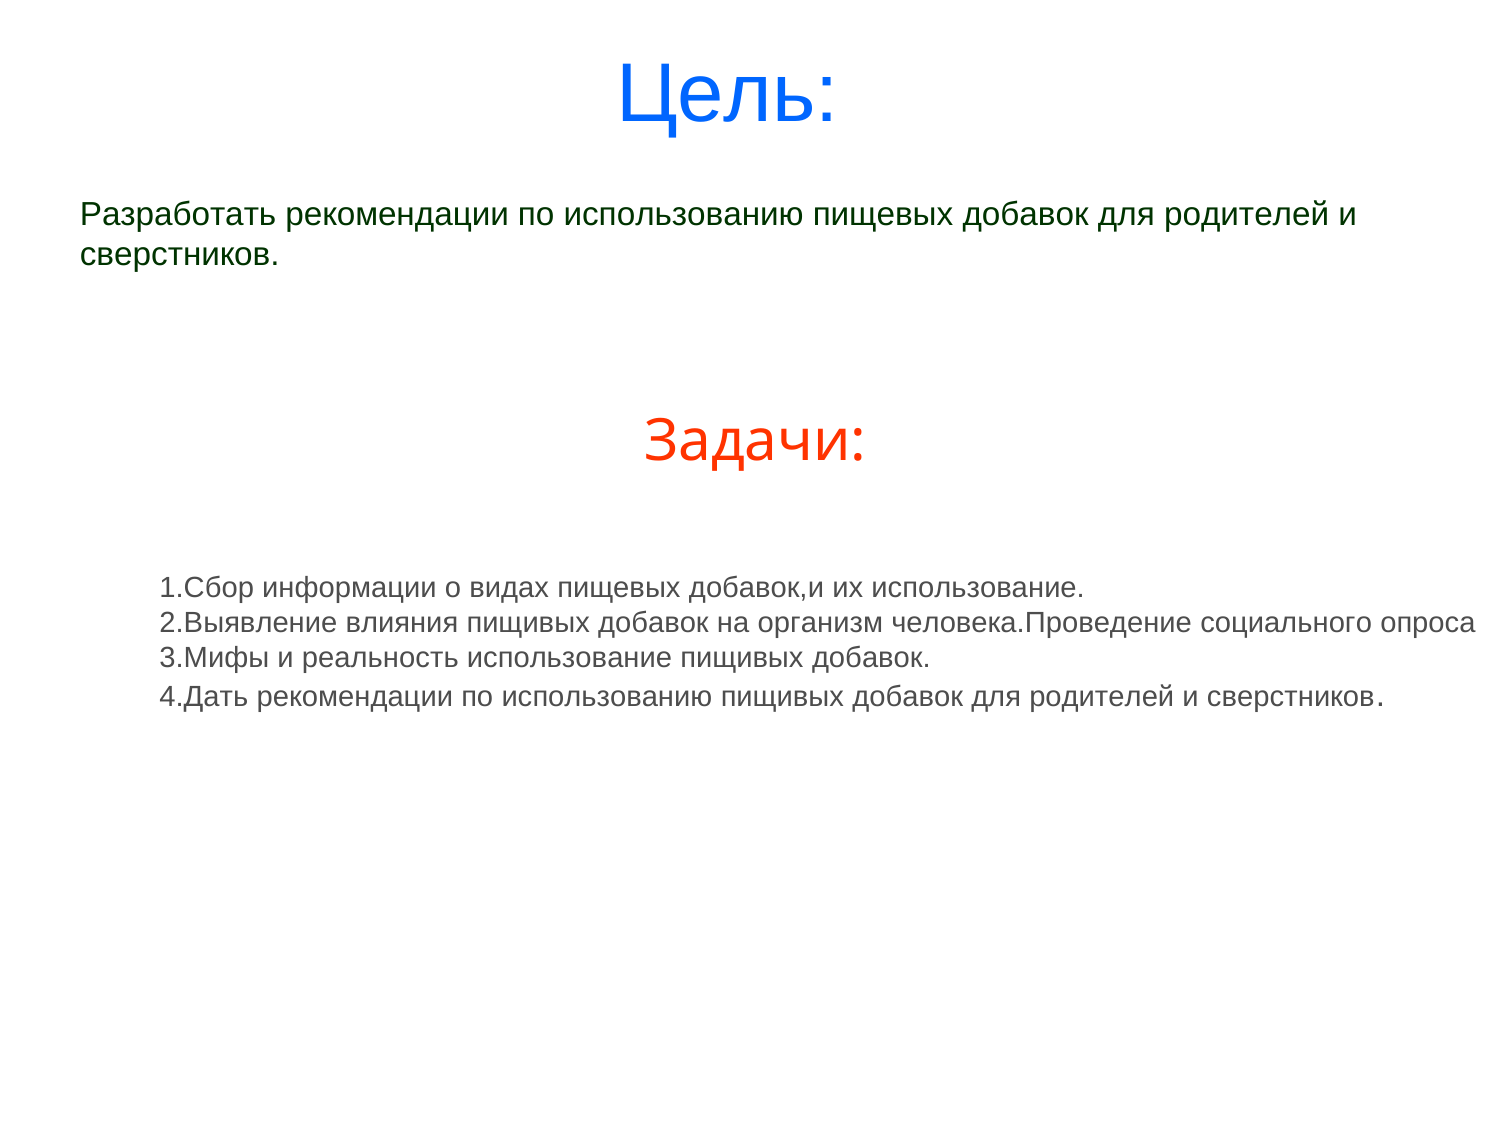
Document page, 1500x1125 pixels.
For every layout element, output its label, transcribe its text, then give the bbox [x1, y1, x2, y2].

text_box Задачи: [123, 385, 1387, 480]
text_box Разработать рекомендации по использованию пищевых добавок для родителей и сверстников. [64, 184, 1412, 305]
text_box 1.Сбор информации о видах пищевых добавок,и их использование. 2.Выявление влияния пищивых добавок на организм человека.Проведение социального опроса 3.Мифы и реальность использование пищивых добавок. 4.Дать рекомендации по использованию пищивых добавок для родителей и сверстников. [144, 560, 1500, 802]
text_box Цель: [64, 30, 1390, 146]
